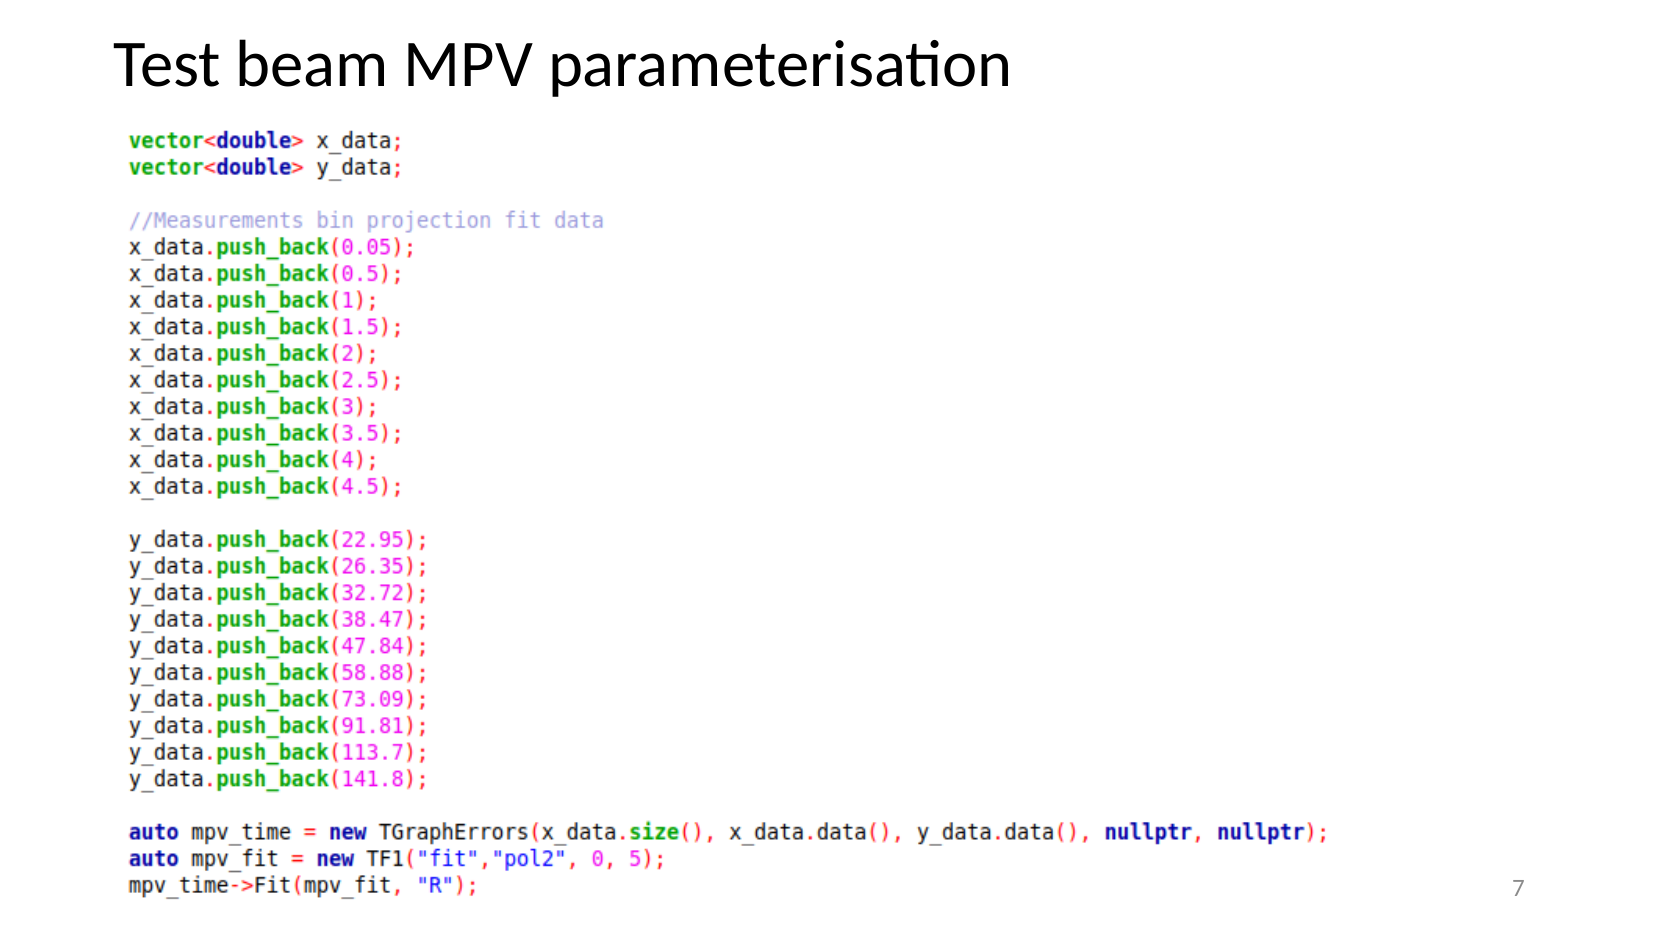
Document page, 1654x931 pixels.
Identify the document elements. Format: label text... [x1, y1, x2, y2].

picture [118, 128, 1347, 907]
title Test beam MPV parameterisation [113, 23, 1540, 117]
